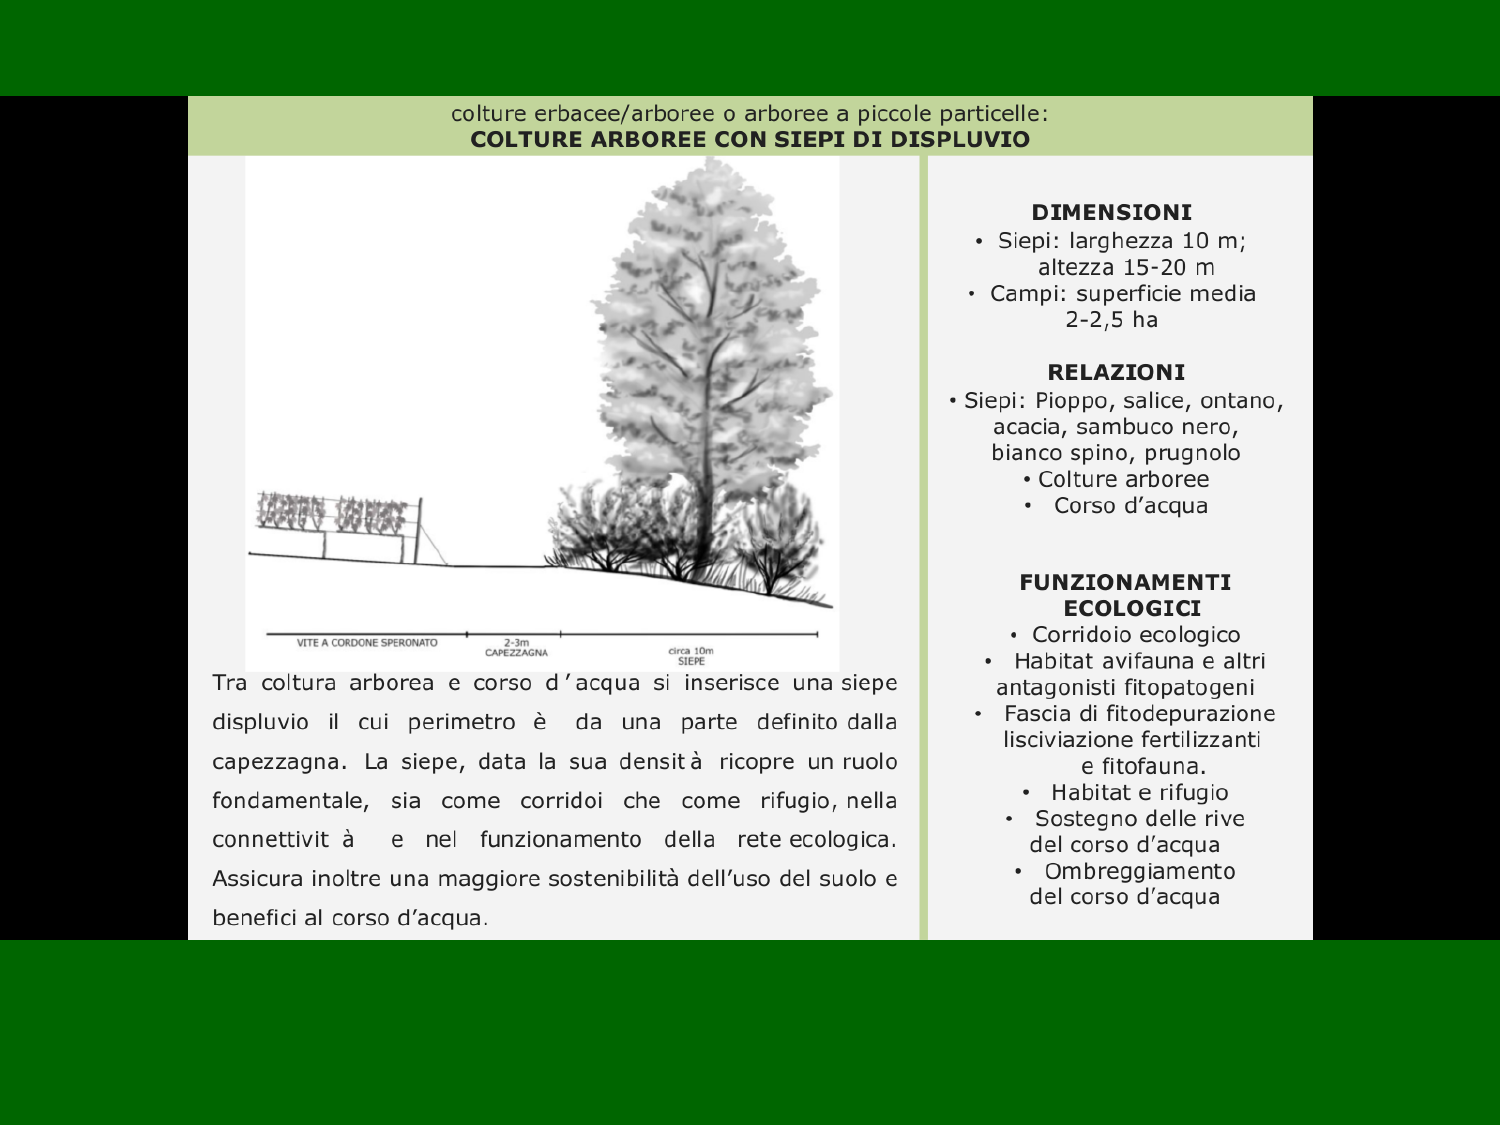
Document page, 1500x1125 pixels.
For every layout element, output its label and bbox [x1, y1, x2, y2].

picture [0, 96, 1500, 940]
